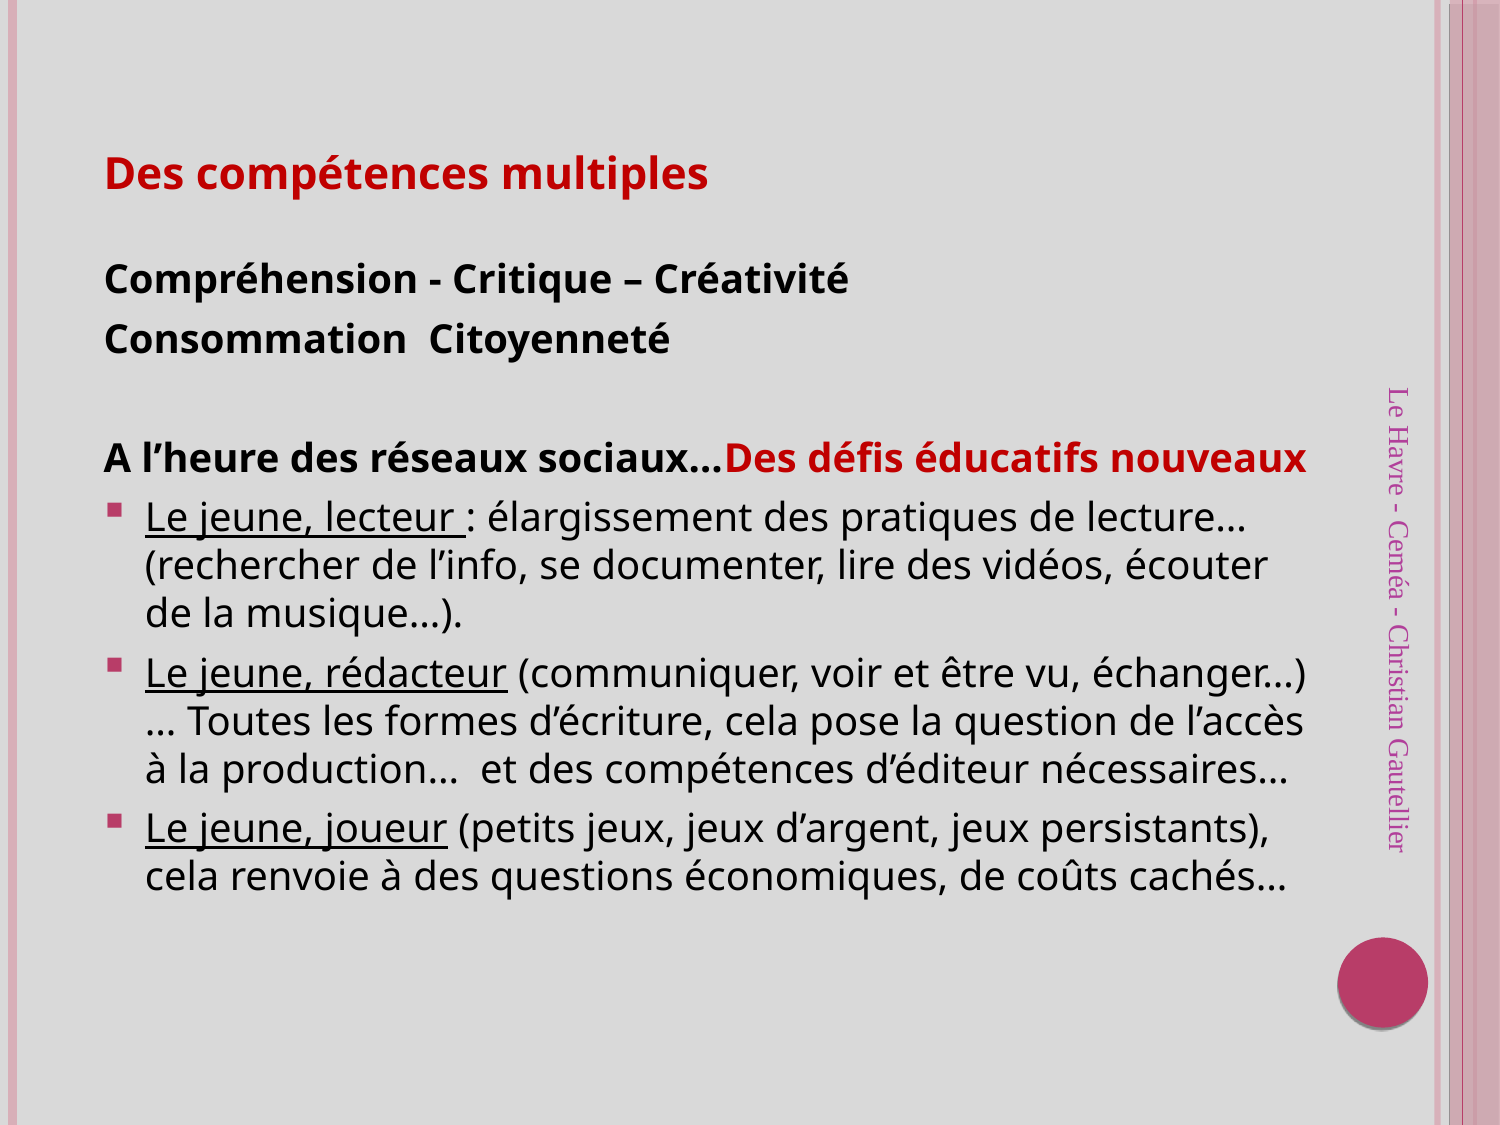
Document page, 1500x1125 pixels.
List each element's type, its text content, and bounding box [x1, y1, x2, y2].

list Des compétences multiples Compréhension - Critique – Créativité Consommation Citoyenneté A l’heure des réseaux sociaux…Des défis éducatifs nouveaux Le jeune, lecteur : élargissement des pratiques de lecture… (rechercher de l’info, se documenter, lire des vidéos, écouter de la musique…). Le jeune, rédacteur (communiquer, voir et être vu, échanger…)… Toutes les formes d’écriture, cela pose la question de l’accès à la production… et des compétences d’éditeur nécessaires… Le jeune, joueur (petits jeux, jeux d’argent, jeux persistants), cela renvoie à des questions économiques, de coûts cachés… [88, 94, 1323, 933]
footer Le Havre - Ceméa - Christian Gautellier [1379, 380, 1440, 906]
